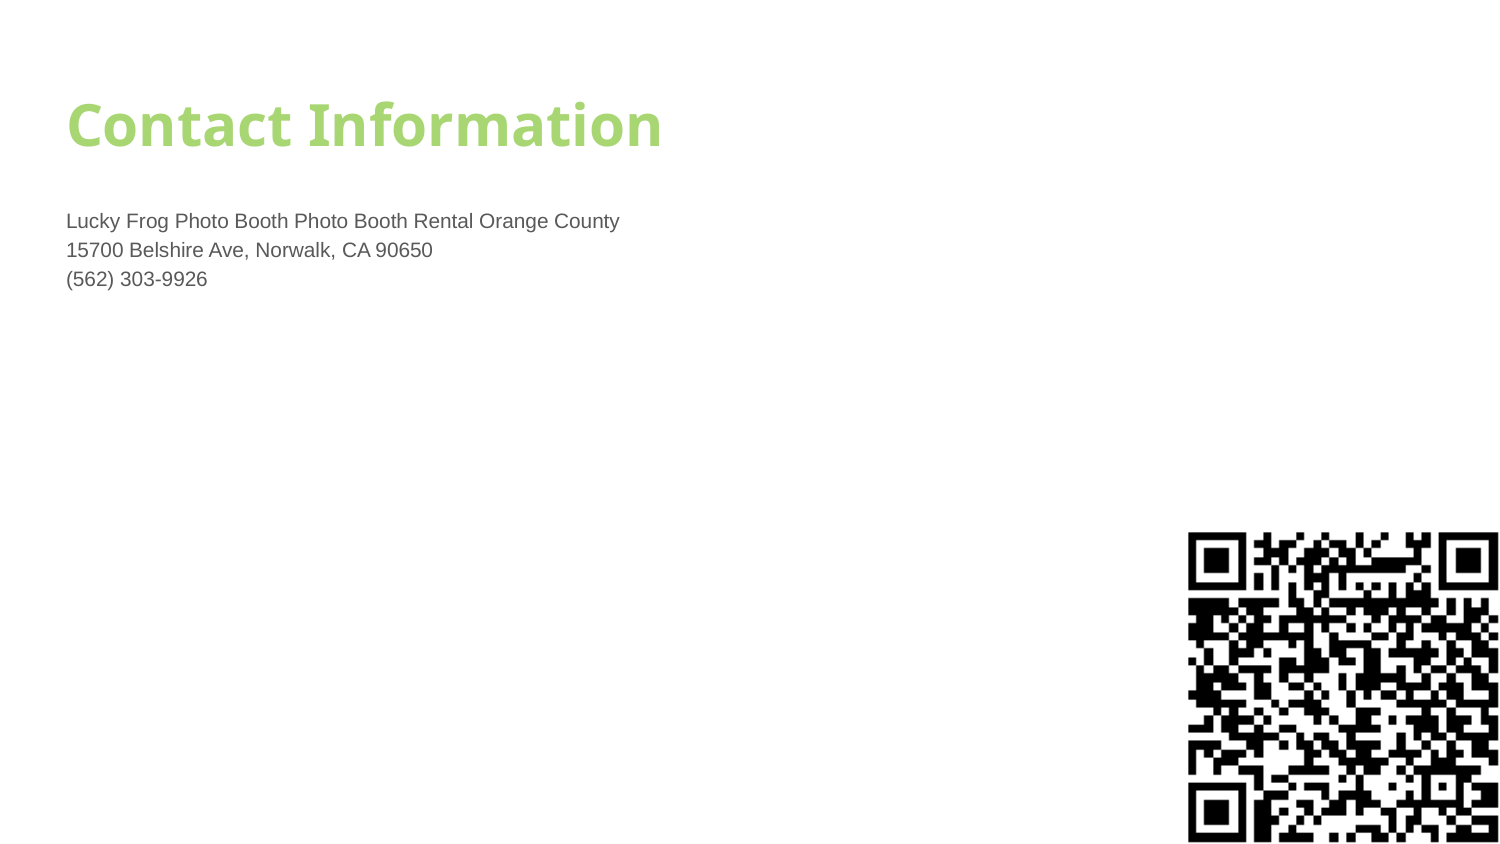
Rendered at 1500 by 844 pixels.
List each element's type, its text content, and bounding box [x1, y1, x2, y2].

list Lucky Frog Photo Booth Photo Booth Rental Orange County 15700 Belshire Ave, Norwalk, CA 90650 (562) 303-9926 [51, 189, 1449, 750]
picture [1187, 531, 1500, 844]
title Contact Information [51, 72, 1449, 167]
